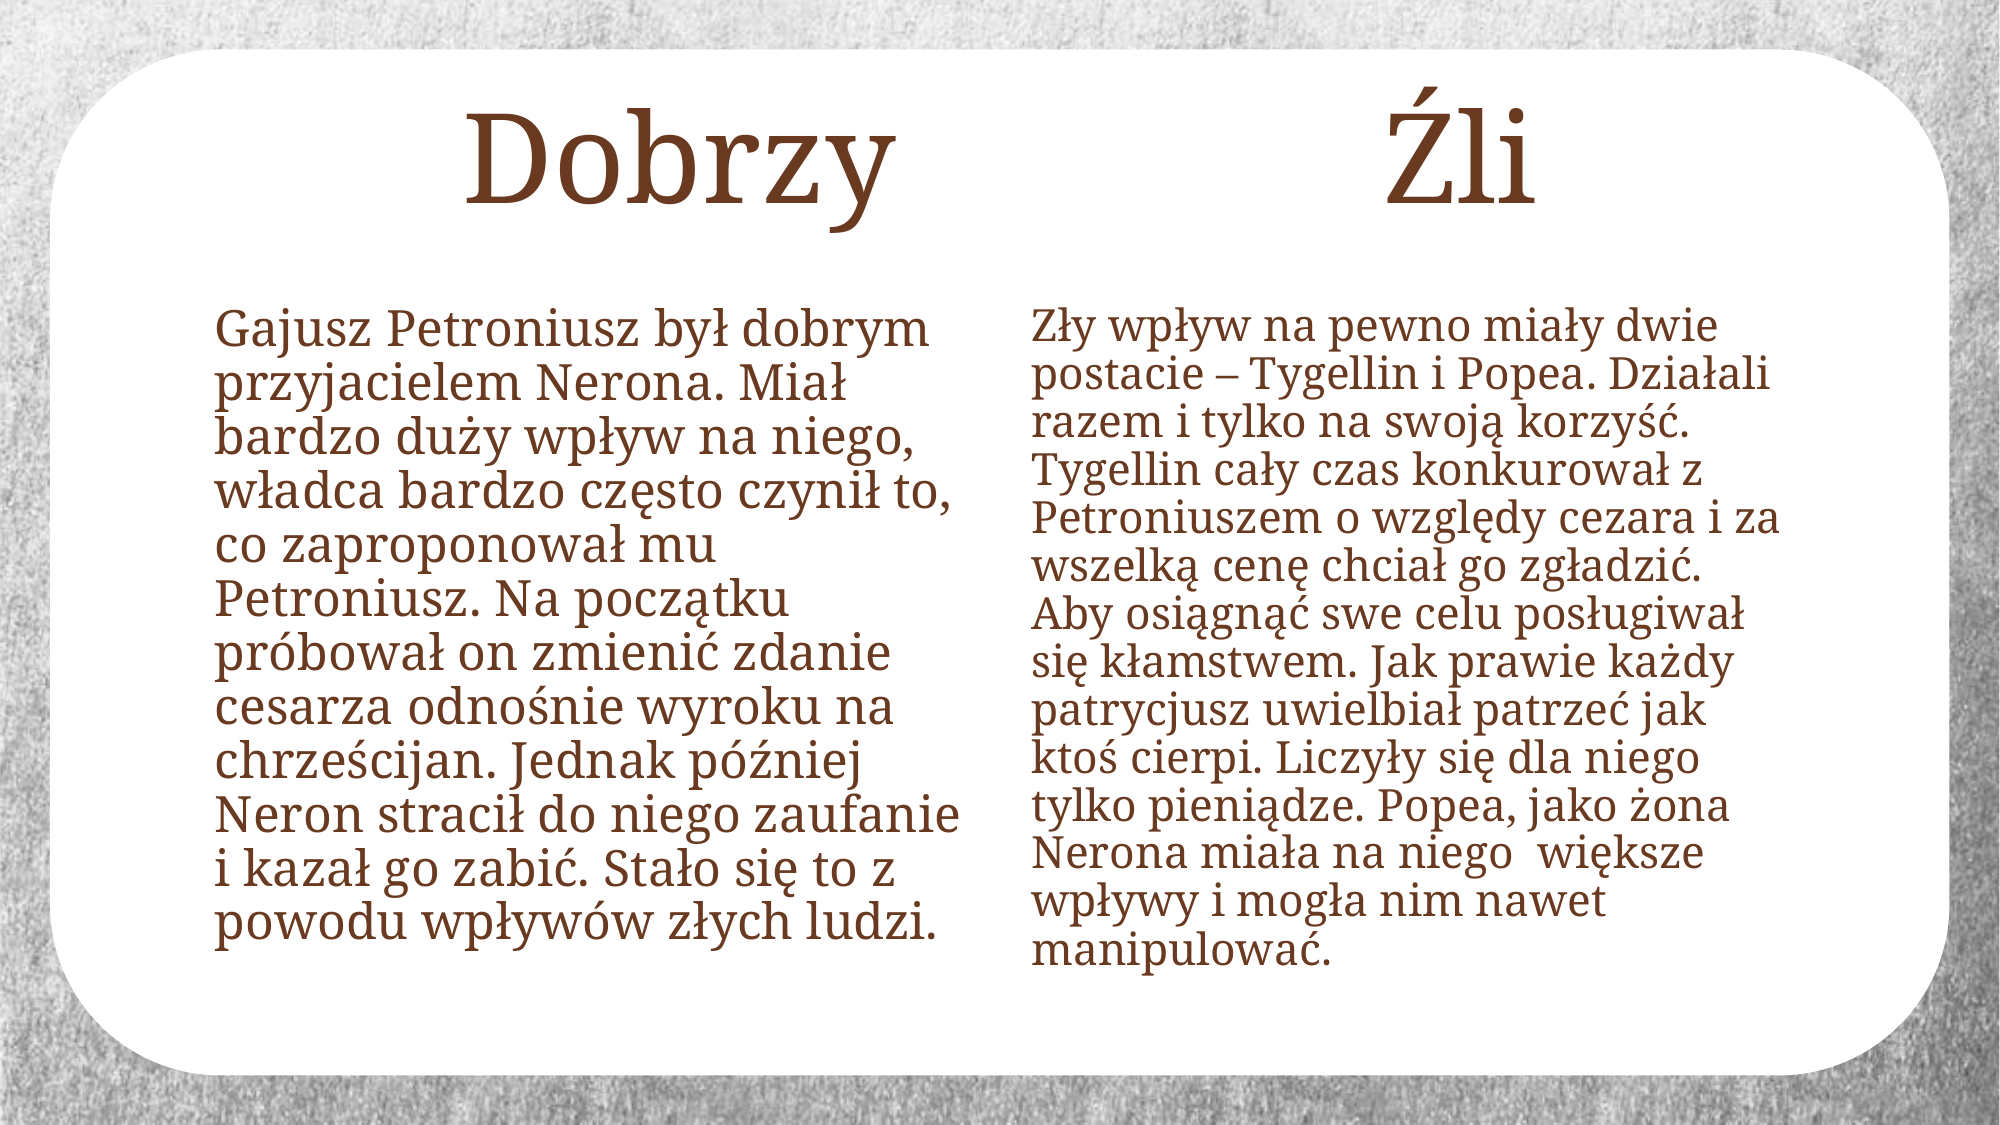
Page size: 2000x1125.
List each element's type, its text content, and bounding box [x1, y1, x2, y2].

title Dobrzy Źli [199, 70, 1800, 263]
list Zły wpływ na pewno miały dwie postacie – Tygellin i Popea. Działali razem i tylko na swoją korzyść. Tygellin cały czas konkurował z Petroniuszem o względy cezara i za wszelką cenę chciał go zgładzić. Aby osiągnąć swe celu posługiwał się kłamstwem. Jak prawie każdy patrycjusz uwielbiał patrzeć jak ktoś cierpi. Liczyły się dla niego tylko pieniądze. Popea, jako żona Nerona miała na niego większe wpływy i mogła nim nawet manipulować. [1016, 295, 1800, 996]
list Gajusz Petroniusz był dobrym przyjacielem Nerona. Miał bardzo duży wpływ na niego, władca bardzo często czynił to, co zaproponował mu Petroniusz. Na początku próbował on zmienić zdanie cesarza odnośnie wyroku na chrześcijan. Jednak później Neron stracił do niego zaufanie i kazał go zabić. Stało się to z powodu wpływów złych ludzi. [199, 295, 984, 996]
